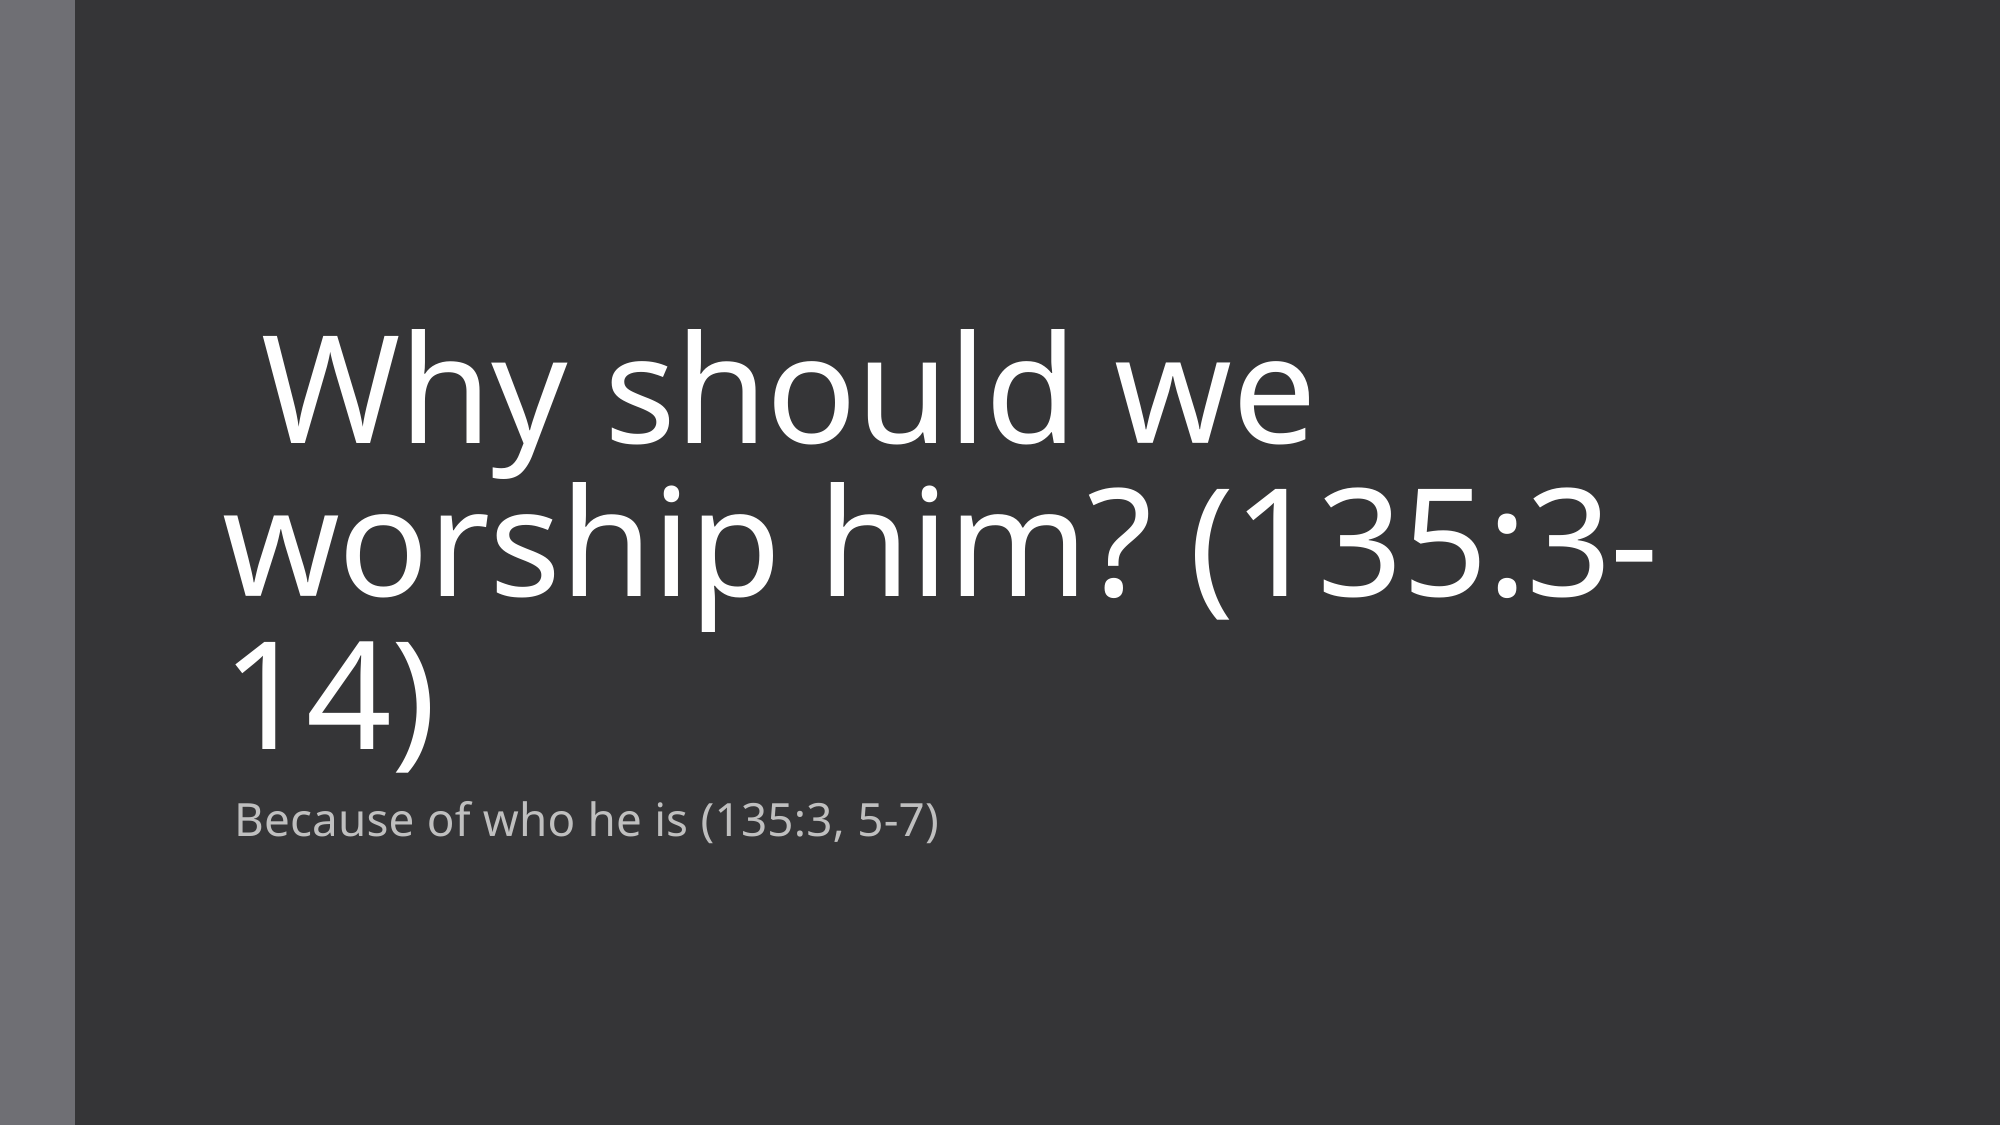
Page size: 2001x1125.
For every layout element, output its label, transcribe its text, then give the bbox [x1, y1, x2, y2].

title Why should we worship him? (135:3-14) [206, 124, 1752, 787]
subtitle Because of who he is (135:3, 5-7) [206, 787, 1752, 1066]
